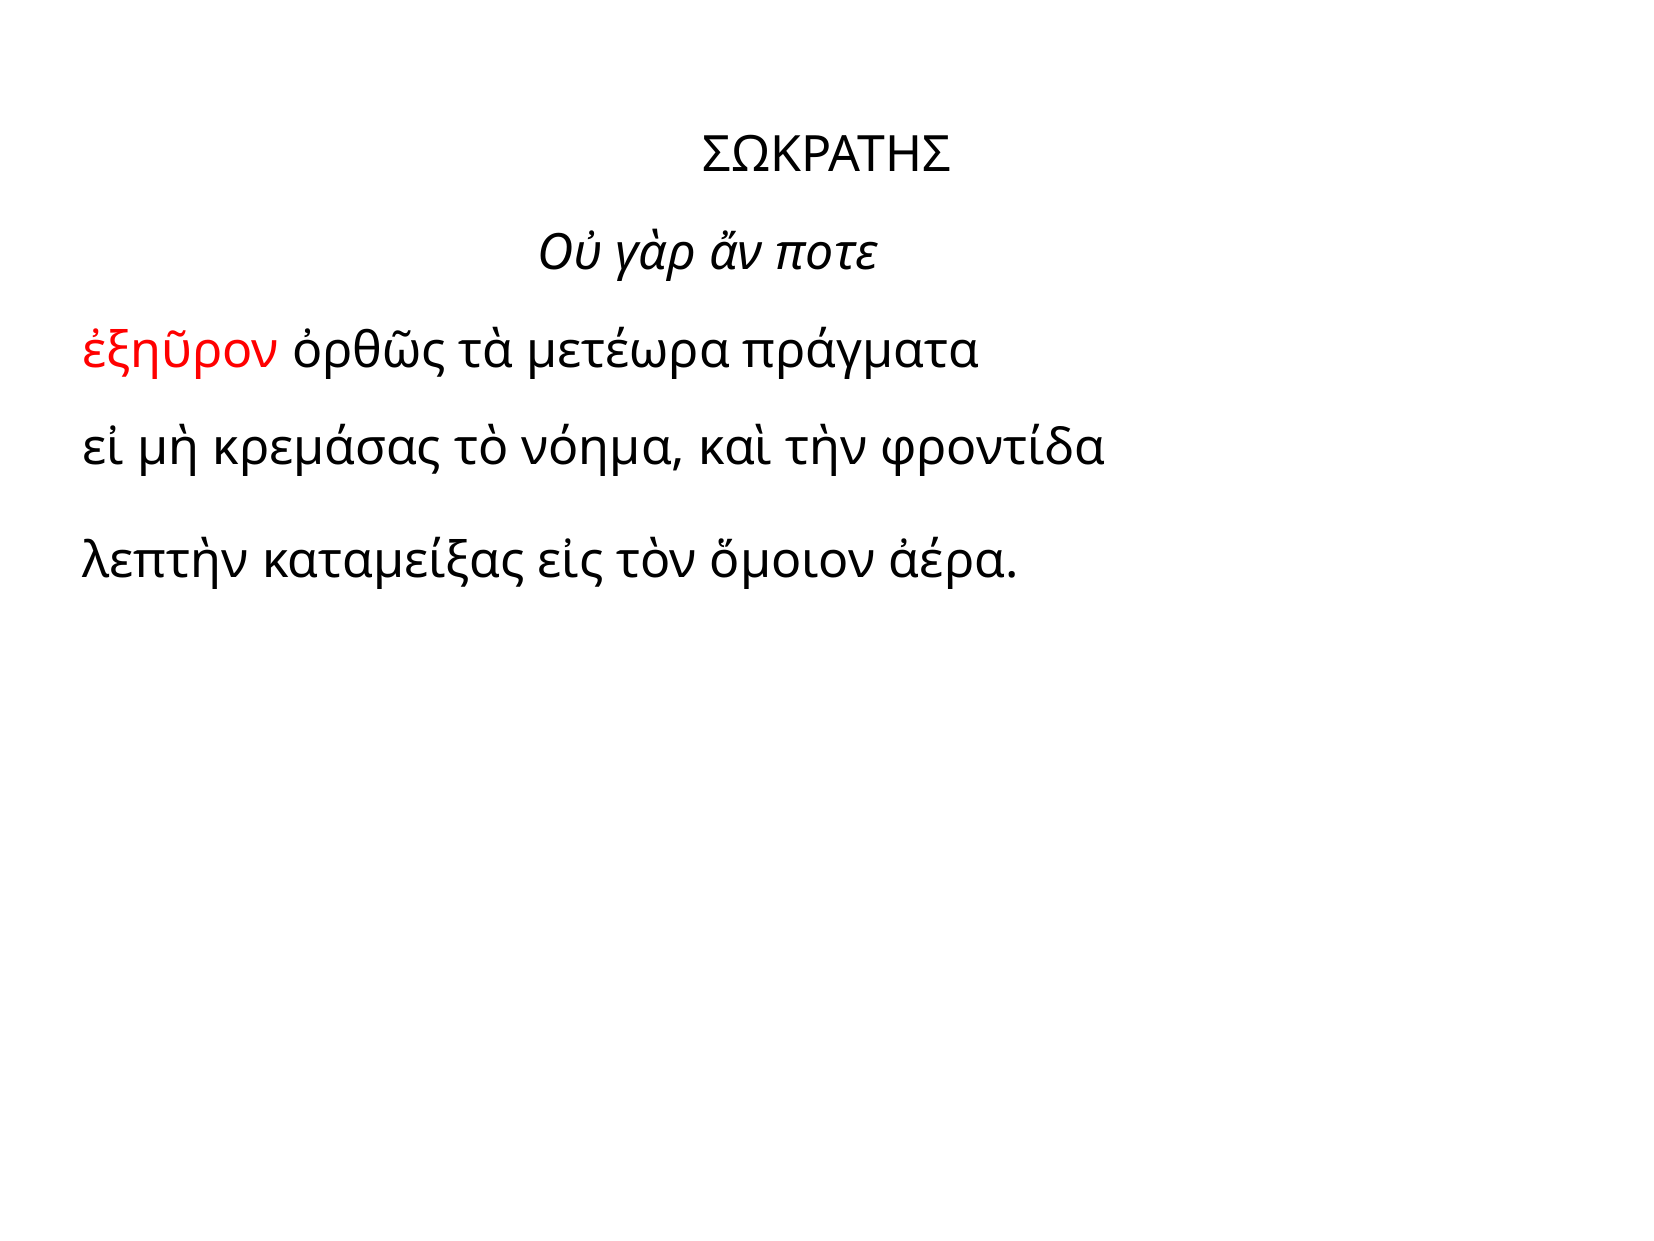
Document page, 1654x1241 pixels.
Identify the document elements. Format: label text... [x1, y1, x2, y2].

list ΣΩΚΡΑΤΗΣ Οὐ γὰρ ἄν ποτε ἐξηῦρον ὀρθῶς τὰ μετέωρα πράγματα εἰ μὴ κρεμάσας τὸ νόημα, καὶ τὴν φροντίδα λεπτὴν καταμείξας εἰς τὸν ὅμοιον ἀέρα. [82, 118, 1571, 1121]
